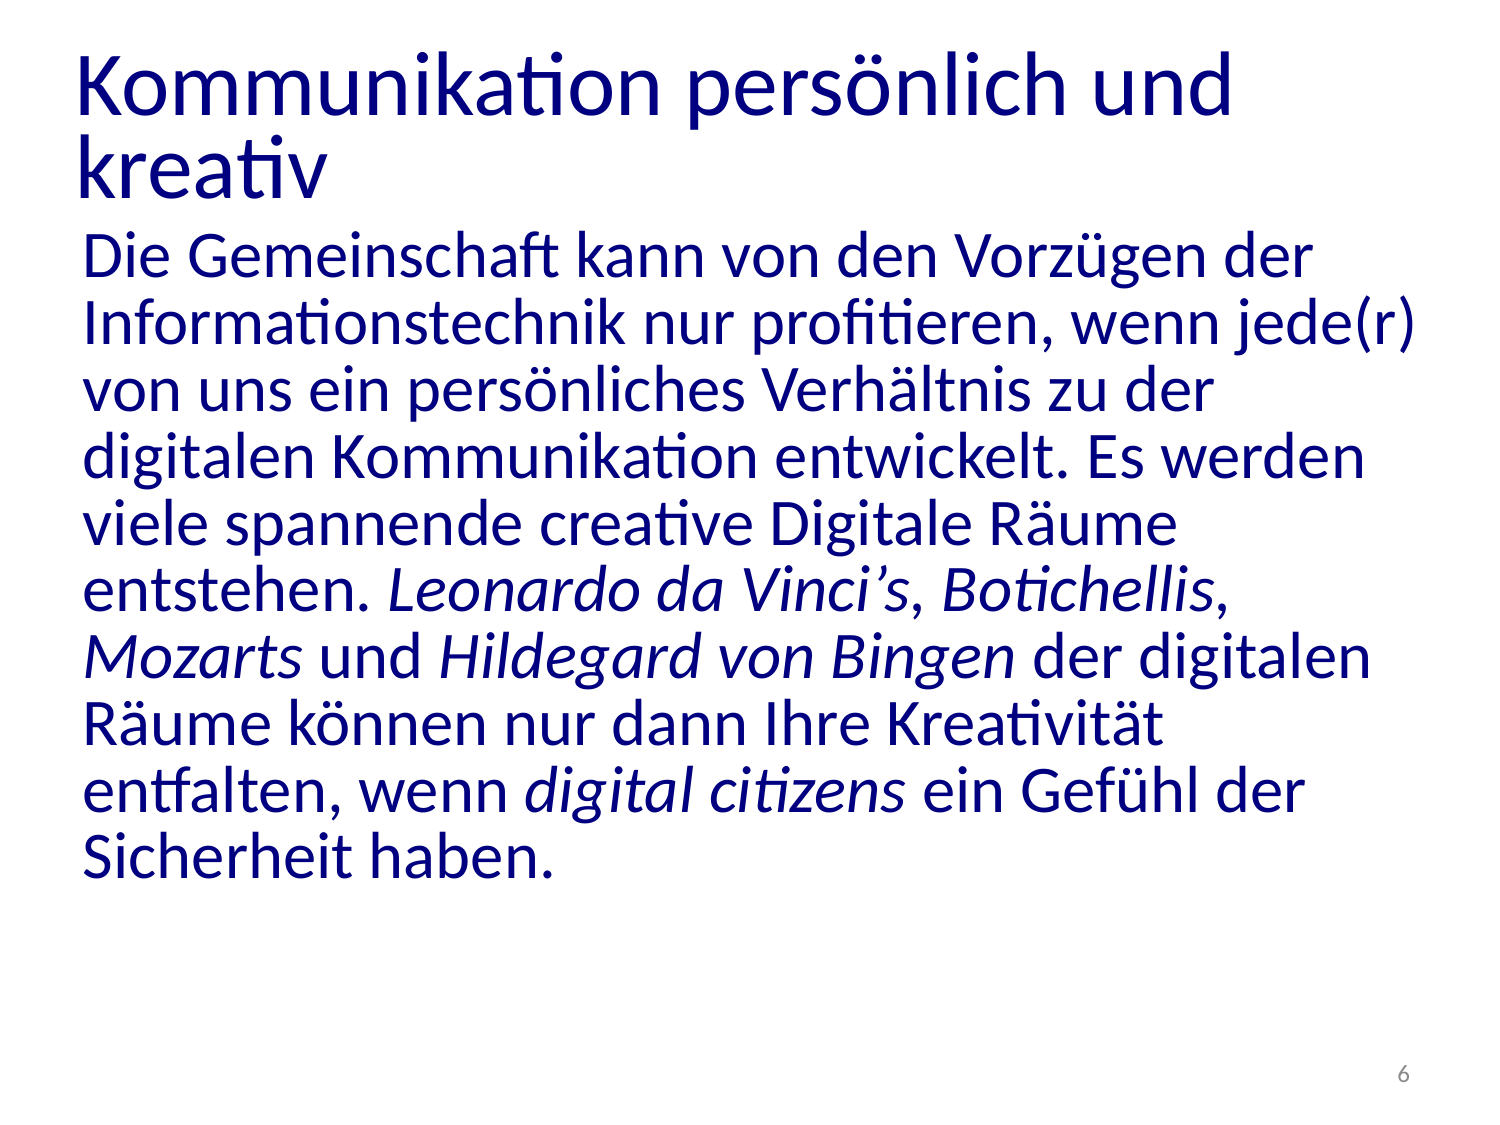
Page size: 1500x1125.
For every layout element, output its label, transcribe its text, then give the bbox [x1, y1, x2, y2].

title Kommunikation persönlich und kreativ [75, 47, 1441, 231]
list Die Gemeinschaft kann von den Vorzügen der Informationstechnik nur profitieren, wenn jede(r) von uns ein persönliches Verhältnis zu der digitalen Kommunikation entwickelt. Es werden viele spannende creative Digitale Räume entstehen. Leonardo da Vinci’s, Botichellis, Mozarts und Hildegard von Bingen der digitalen Räume können nur dann Ihre Kreativität entfalten, wenn digital citizens ein Gefühl der Sicherheit haben. [82, 227, 1425, 993]
